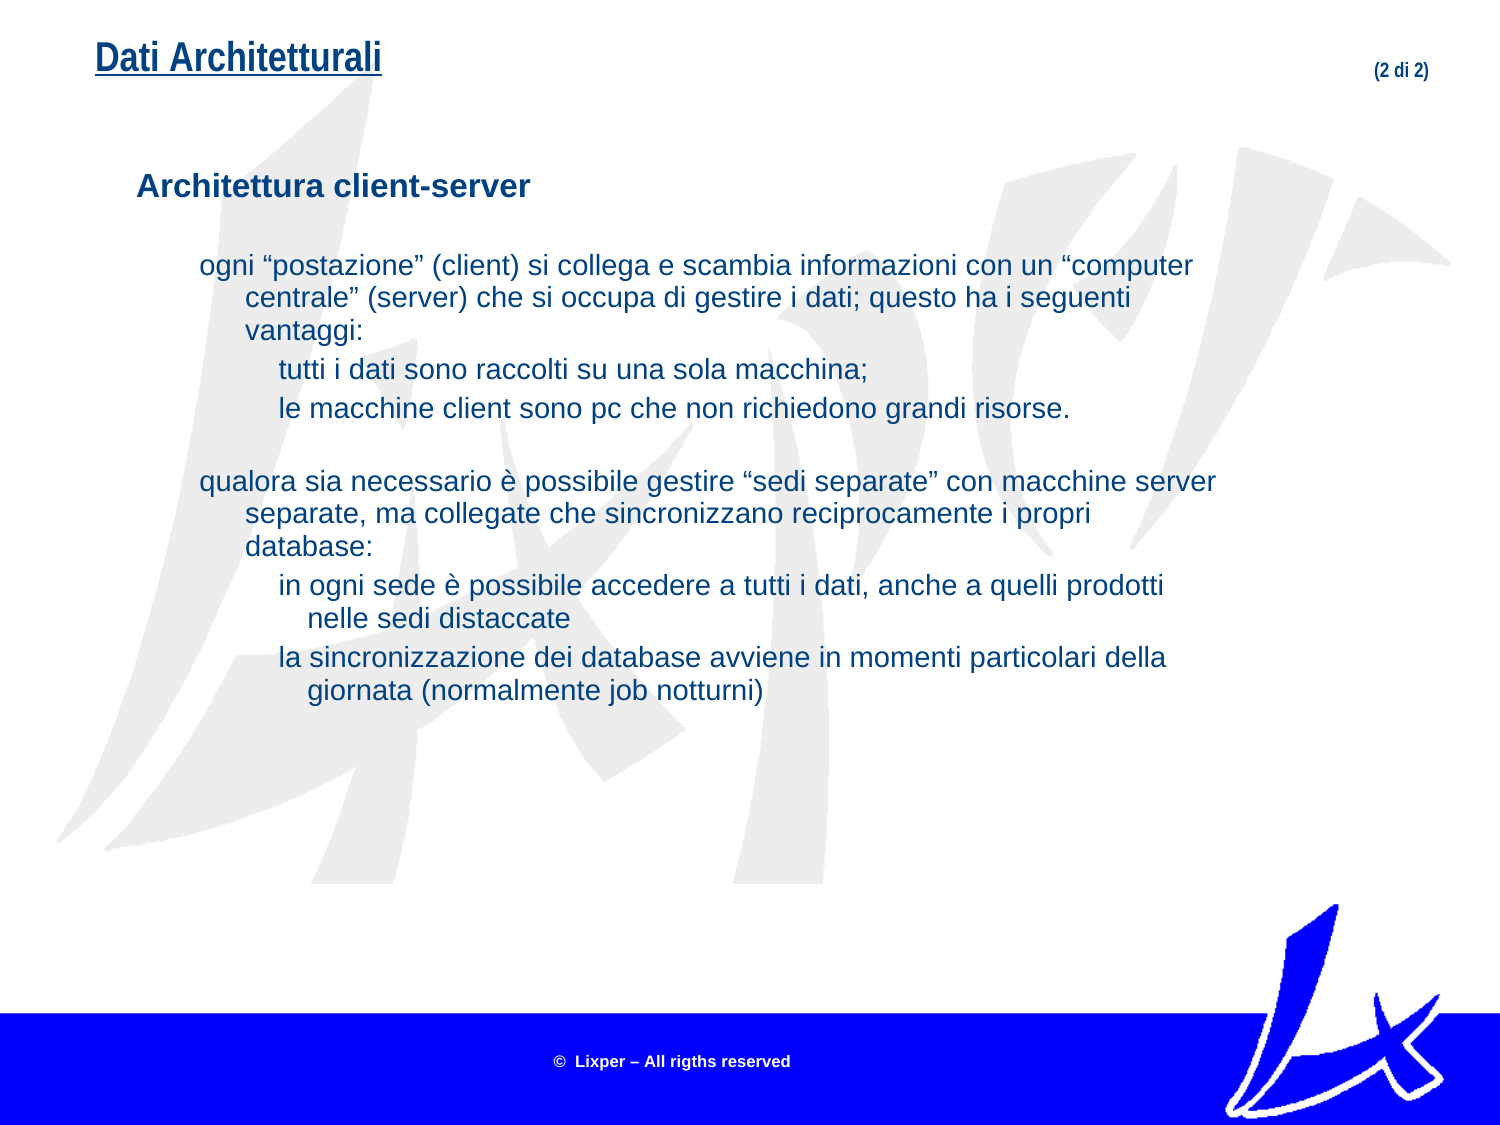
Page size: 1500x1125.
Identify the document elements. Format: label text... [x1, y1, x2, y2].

title Dati Architetturali [80, 33, 1069, 107]
picture [0, 0, 1500, 1125]
title (2 di 2) [1359, 54, 1473, 98]
list Architettura client-server ogni “postazione” (client) si collega e scambia informazioni con un “computer centrale” (server) che si occupa di gestire i dati; questo ha i seguenti vantaggi: tutti i dati sono raccolti su una sola macchina; le macchine client sono pc che non richiedono grandi risorse. qualora sia necessario è possibile gestire “sedi separate” con macchine server separate, ma collegate che sincronizzano reciprocamente i propri database: in ogni sede è possibile accedere a tutti i dati, anche a quelli prodotti nelle sedi distaccate la sincronizzazione dei database avviene in momenti particolari della giornata (normalmente job notturni) [121, 159, 1244, 970]
